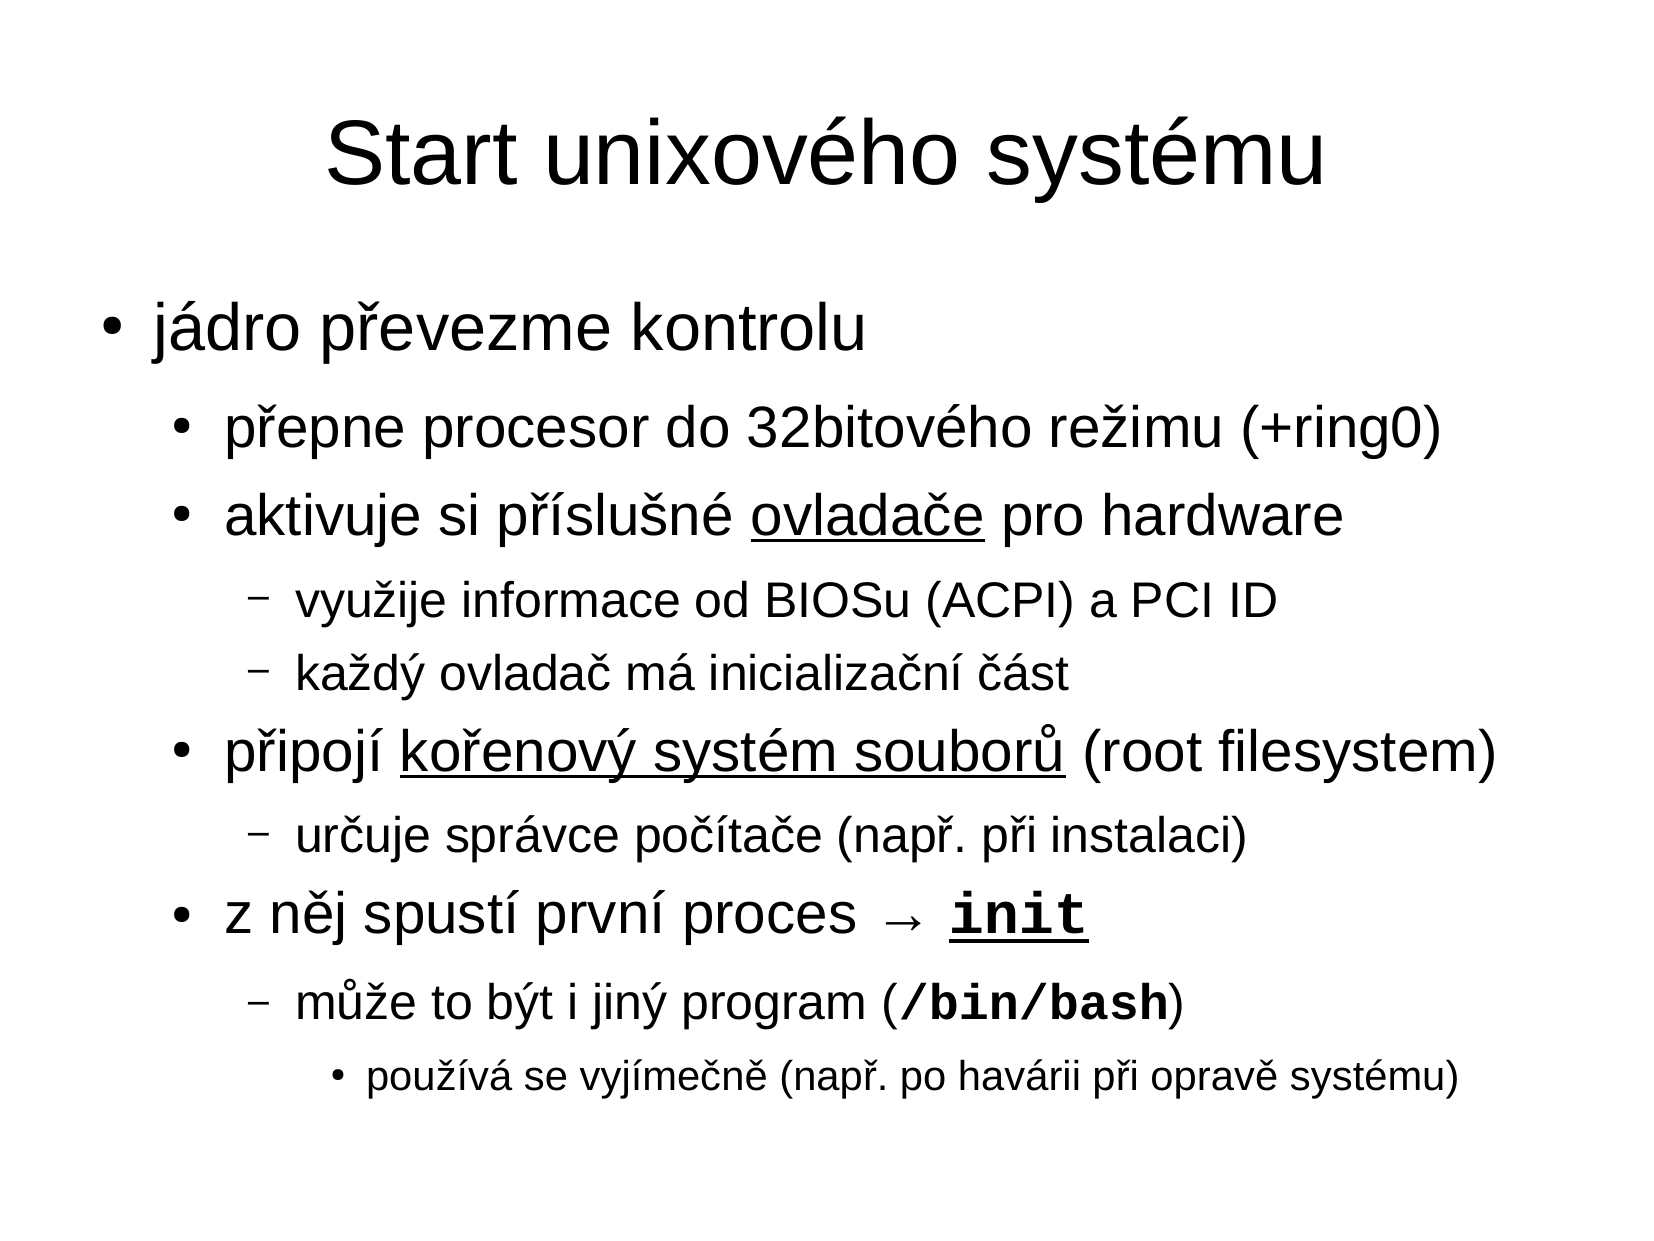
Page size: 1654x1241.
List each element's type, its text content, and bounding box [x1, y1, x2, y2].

list jádro převezme kontrolu přepne procesor do 32bitového režimu (+ring0) aktivuje si příslušné ovladače pro hardware využije informace od BIOSu (ACPI) a PCI ID každý ovladač má inicializační část připojí kořenový systém souborů (root filesystem) určuje správce počítače (např. při instalaci) z něj spustí první proces → init může to být i jiný program (/bin/bash) používá se vyjímečně (např. po havárii při opravě systému) [82, 290, 1571, 1098]
title Start unixového systému [82, 56, 1571, 250]
